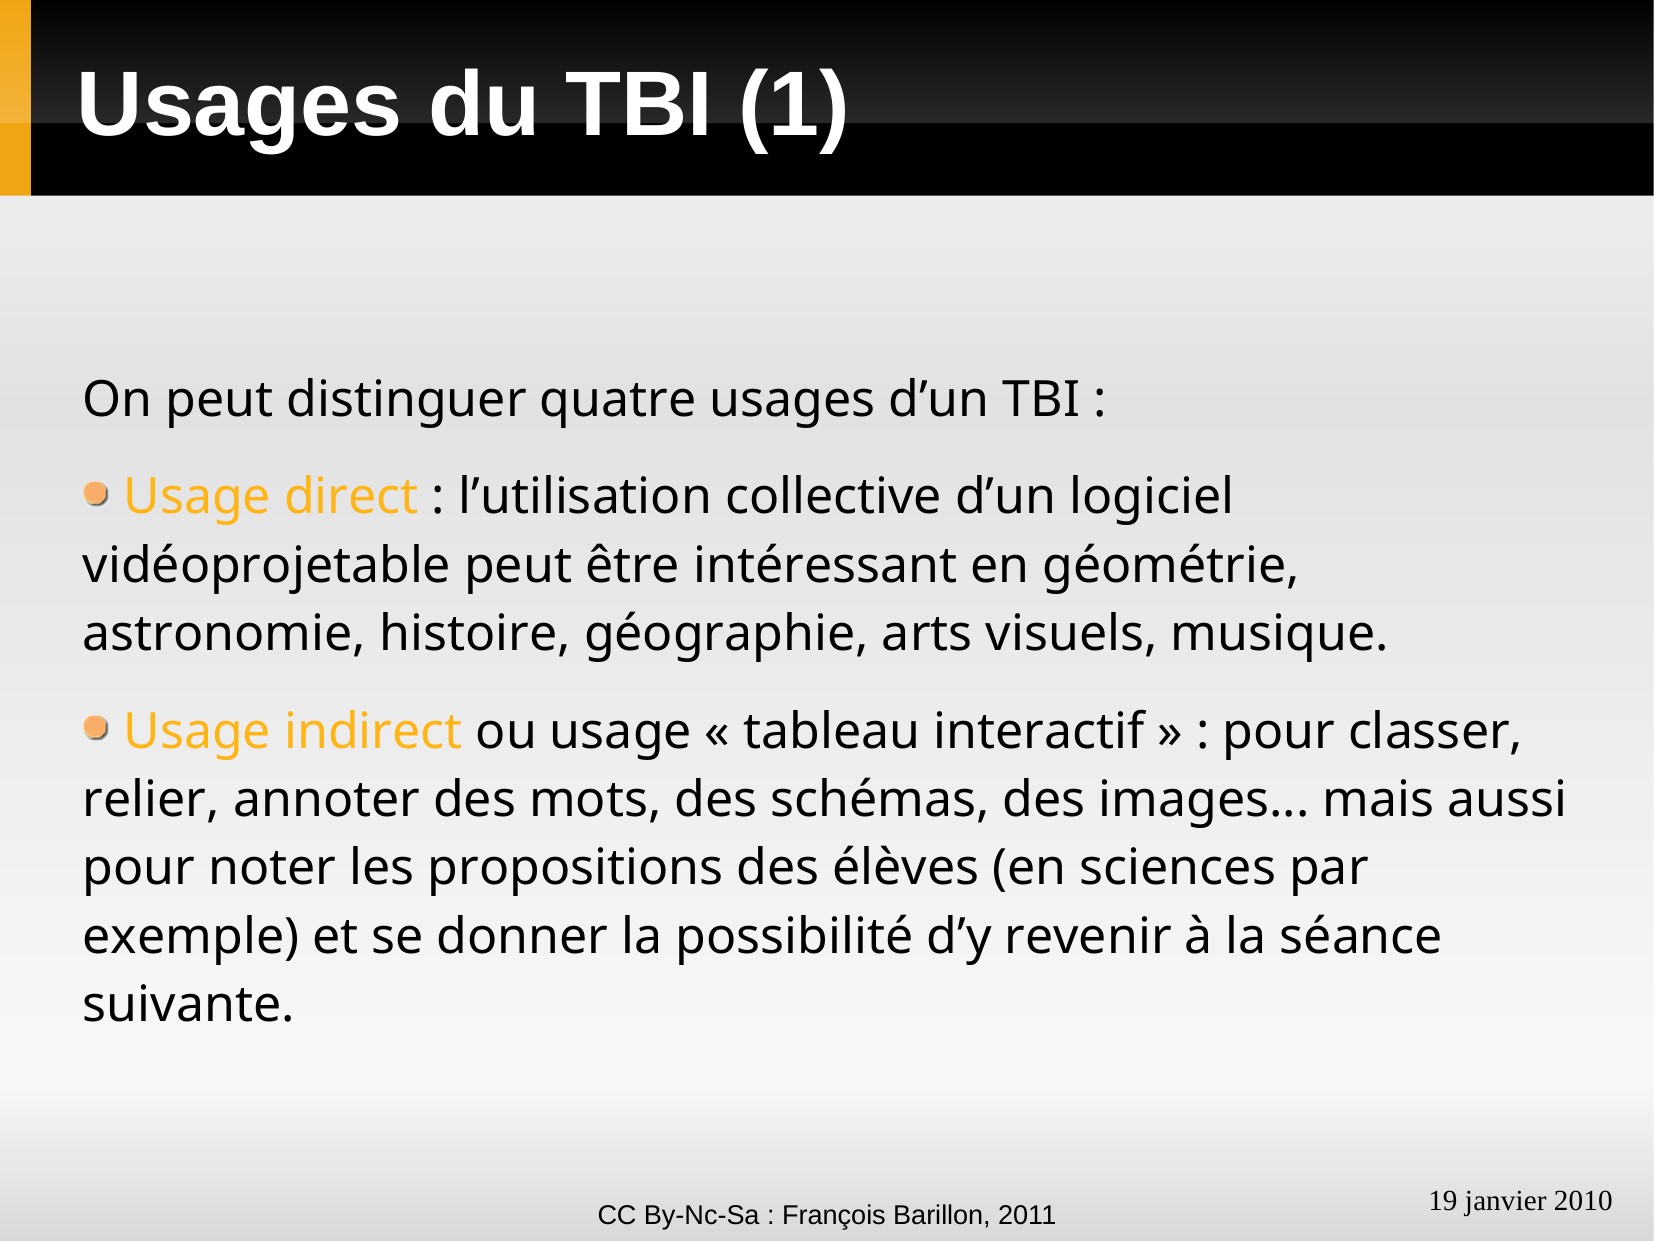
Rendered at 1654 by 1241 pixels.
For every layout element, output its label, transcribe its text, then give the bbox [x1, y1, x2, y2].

subtitle On peut distinguer quatre usages d’un TBI : Usage direct : l’utilisation collective d’un logiciel vidéoprojetable peut être intéressant en géométrie, astronomie, histoire, géographie, arts visuels, musique. Usage indirect ou usage « tableau interactif » : pour classer, relier, annoter des mots, des schémas, des images... mais aussi pour noter les propositions des élèves (en sciences par exemple) et se donner la possibilité d’y revenir à la séance suivante. [82, 297, 1571, 1102]
title Usages du TBI (1) [76, 7, 1565, 200]
picture [0, 0, 1654, 1241]
text_box 19 janvier 2010 [1387, 1184, 1654, 1241]
